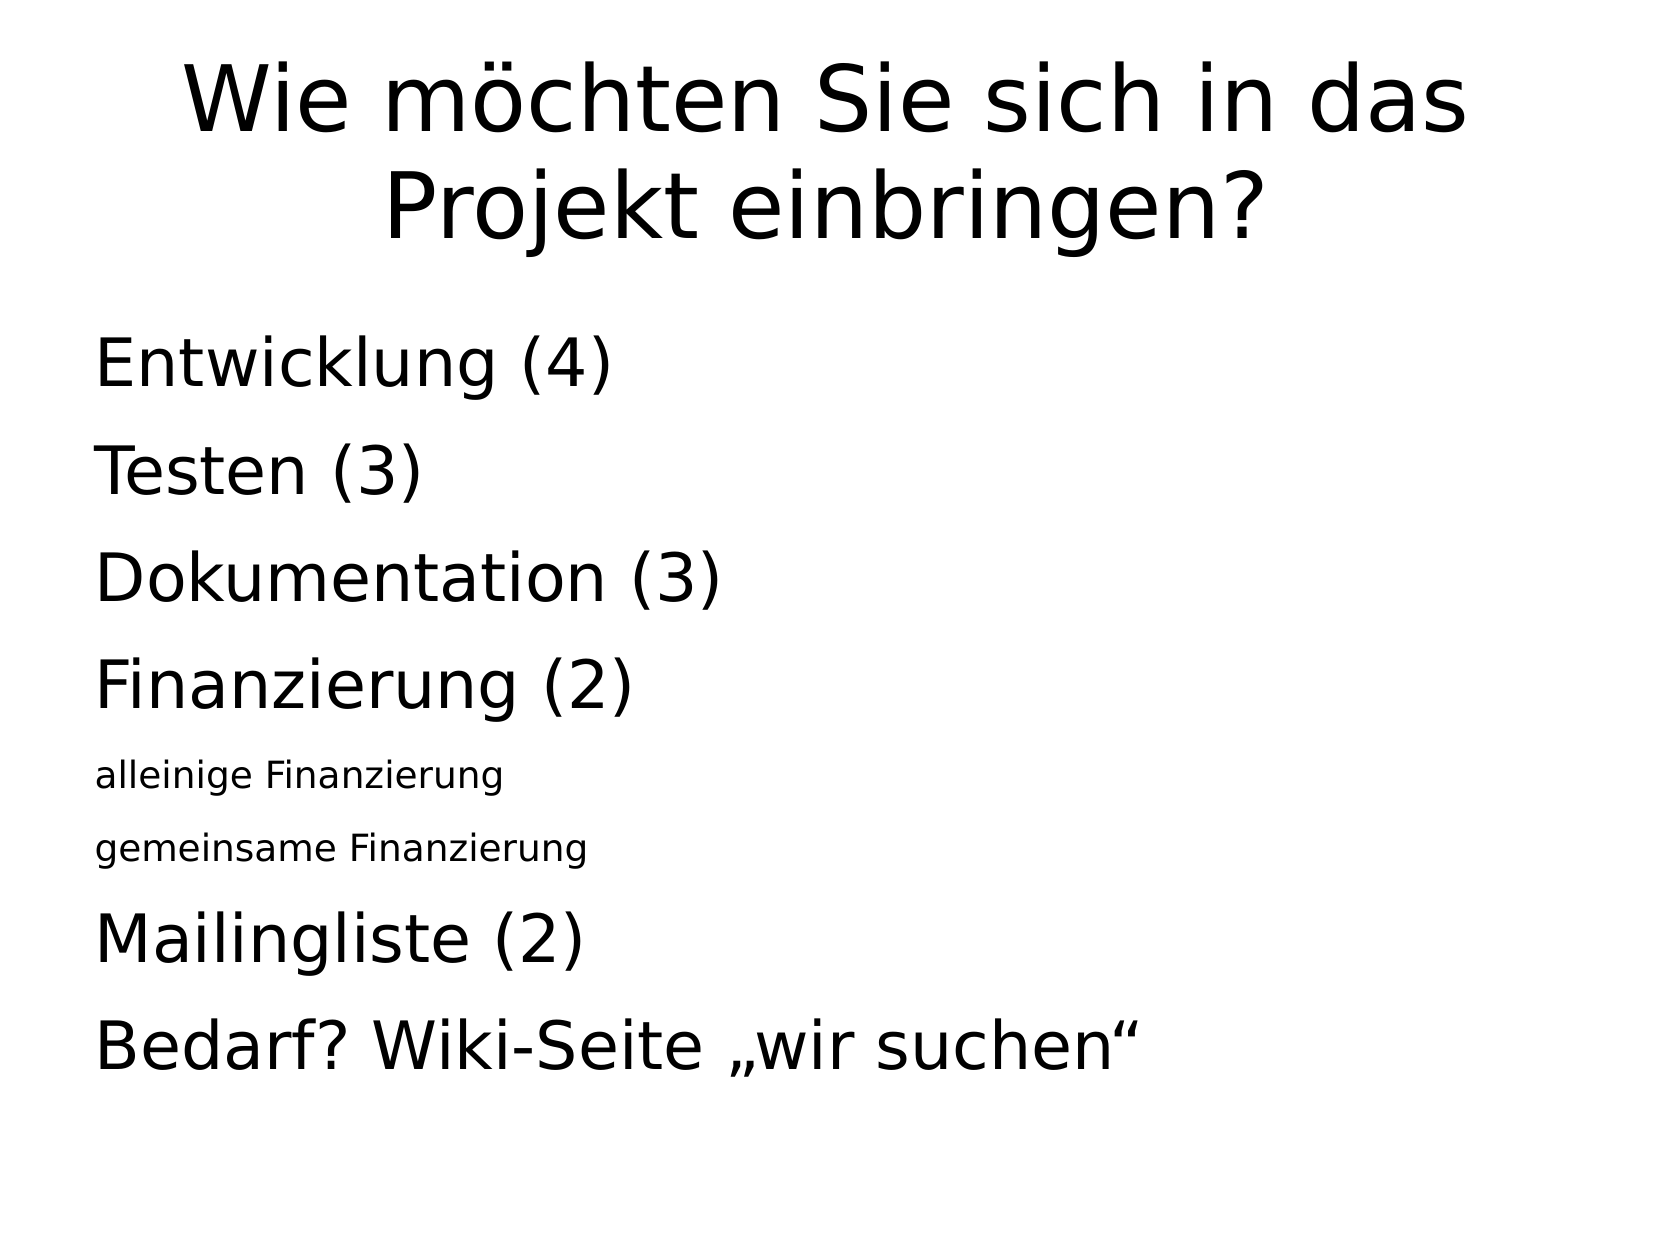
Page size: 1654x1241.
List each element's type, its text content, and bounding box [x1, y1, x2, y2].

list Entwicklung (4) Testen (3) Dokumentation (3) Finanzierung (2) alleinige Finanzierung gemeinsame Finanzierung Mailingliste (2) Bedarf? Wiki-Seite „wir suchen“ [76, 324, 1565, 1144]
title Wie möchten Sie sich in das Projekt einbringen? [82, 45, 1571, 261]
